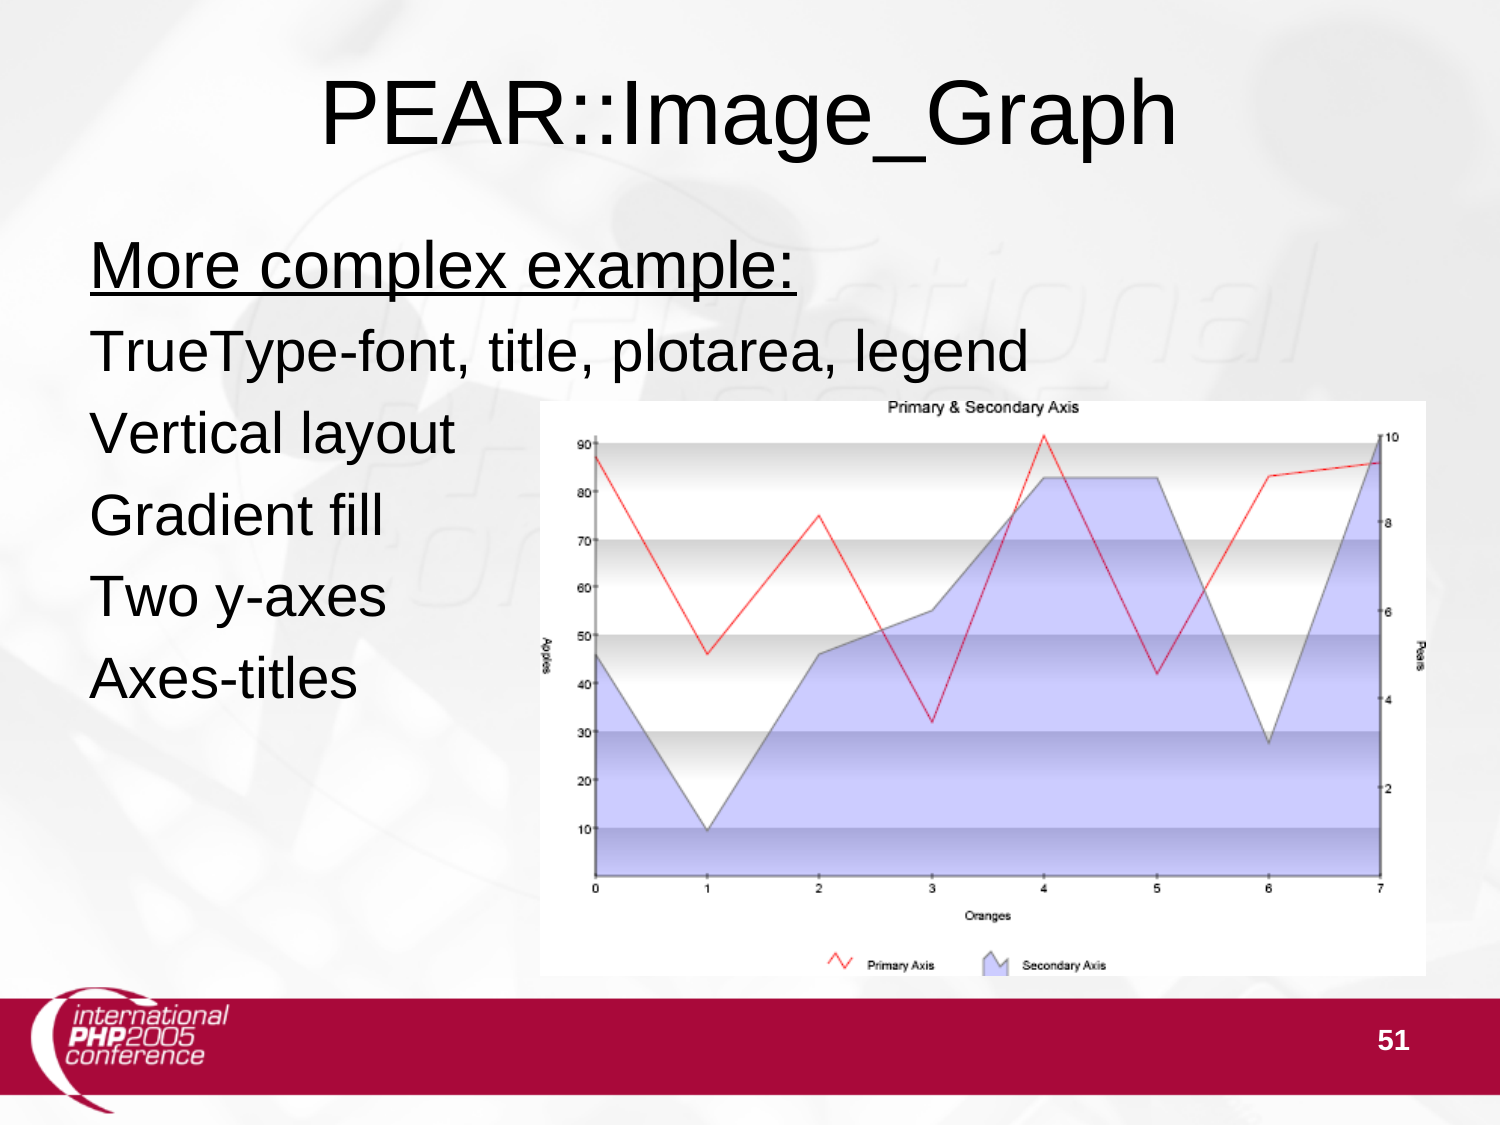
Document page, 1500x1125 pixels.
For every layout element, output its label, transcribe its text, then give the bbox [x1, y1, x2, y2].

list More complex example: TrueType-font, title, plotarea, legend Vertical layout Gradient fill Two y-axes Axes-titles [75, 220, 1426, 977]
picture [0, 0, 1500, 1125]
title PEAR::Image_Graph [75, 18, 1426, 207]
